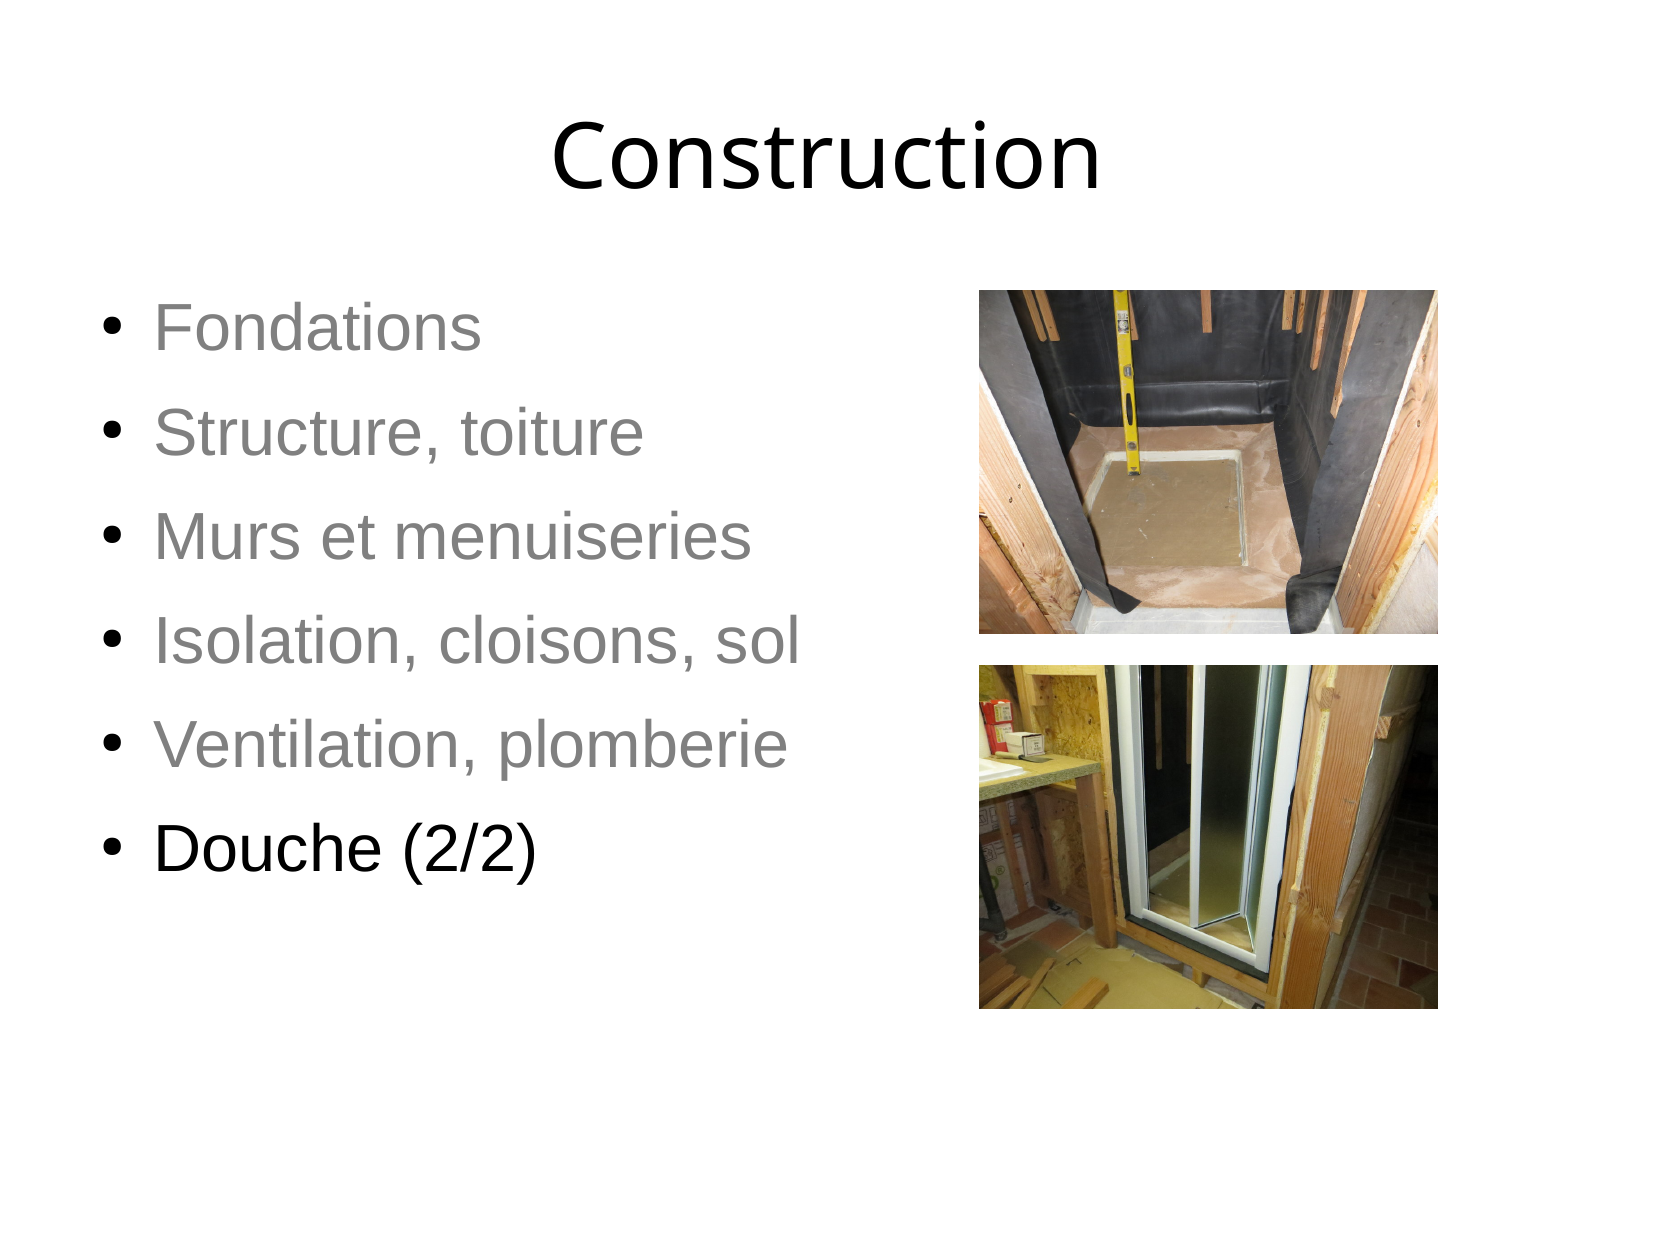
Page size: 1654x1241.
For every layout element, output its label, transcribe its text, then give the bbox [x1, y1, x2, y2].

title Construction [82, 49, 1571, 257]
picture [979, 290, 1438, 634]
list Fondations Structure, toiture Murs et menuiseries Isolation, cloisons, sol Ventilation, plomberie Douche (2/2) [82, 290, 809, 1010]
picture [979, 665, 1438, 1009]
